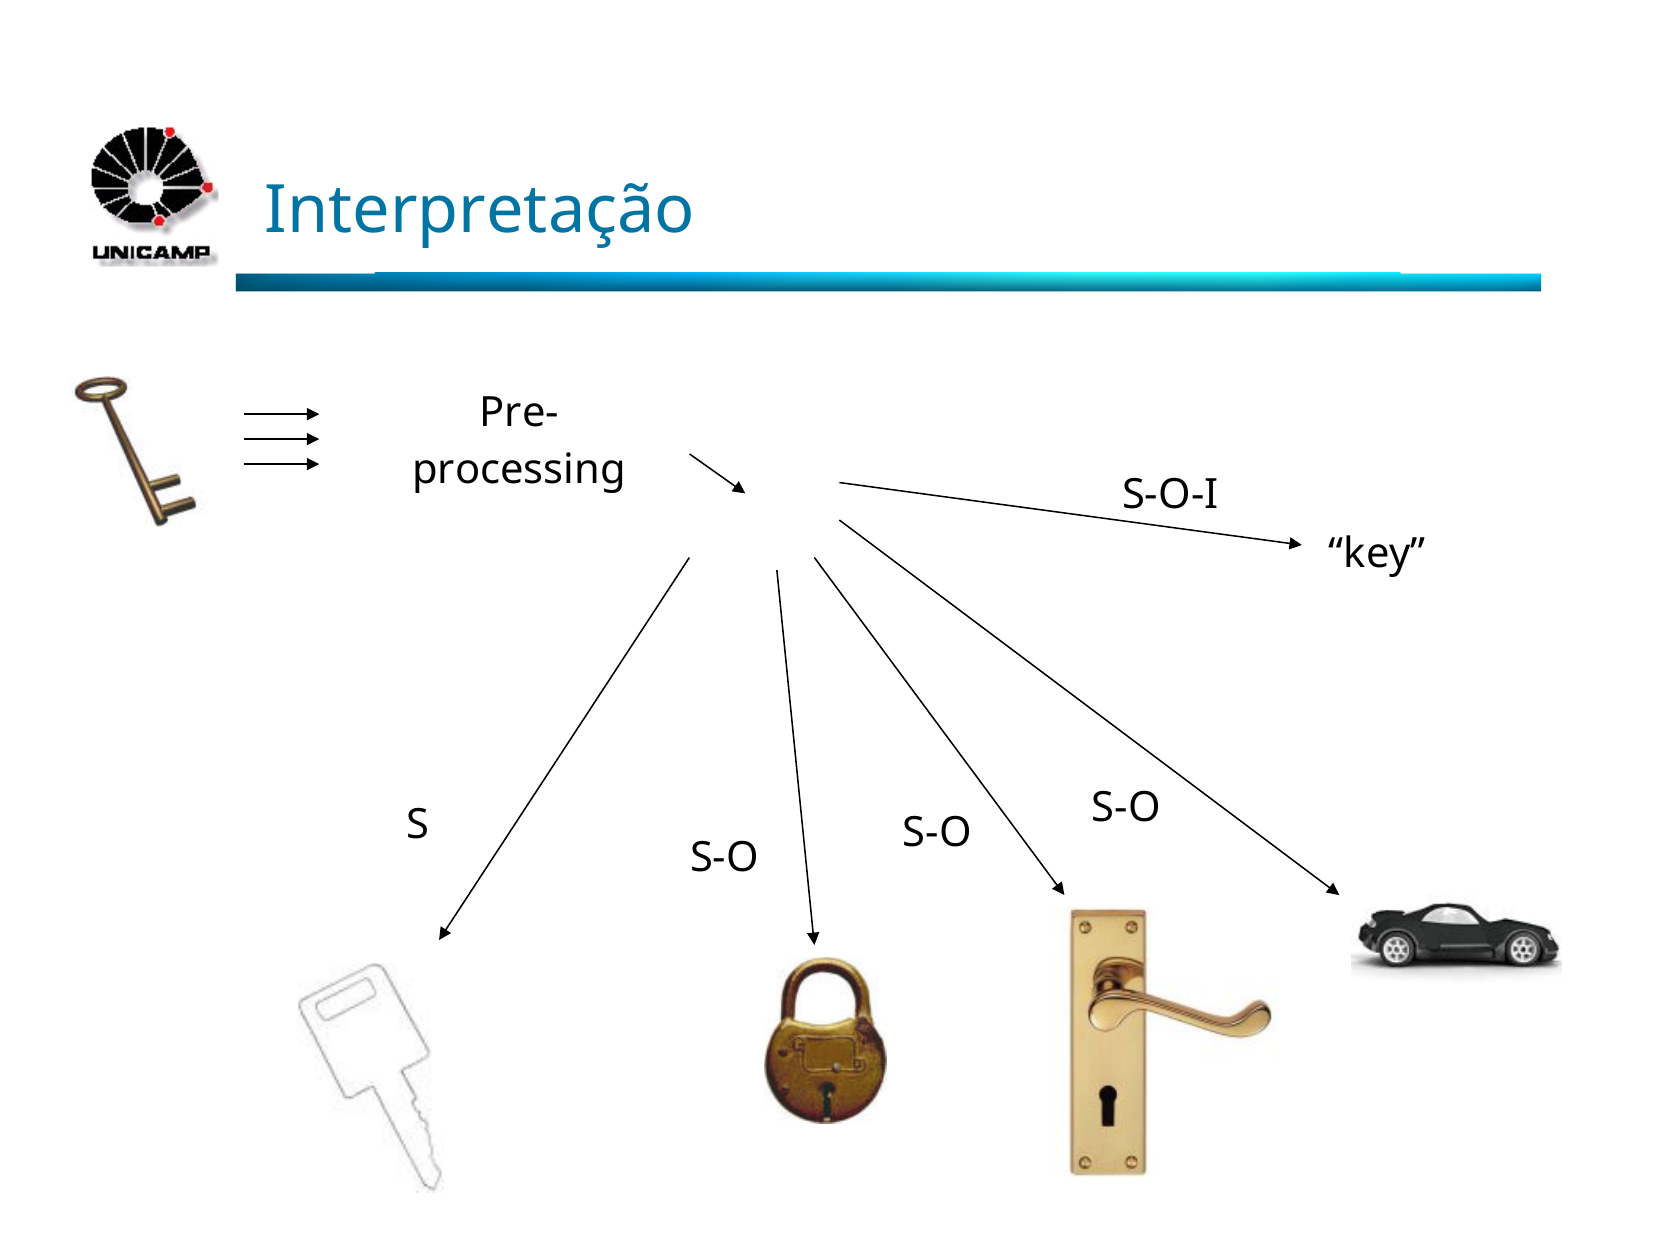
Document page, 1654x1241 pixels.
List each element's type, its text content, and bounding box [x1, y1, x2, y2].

picture [1351, 857, 1562, 1016]
picture [125, 272, 1654, 295]
picture [764, 957, 887, 1124]
text_box Pre-processing [369, 401, 670, 477]
text_box S-O [675, 819, 786, 892]
text_box “key” [1314, 515, 1457, 588]
picture [19, 364, 229, 530]
picture [297, 963, 444, 1193]
title Interpretação [264, 42, 1534, 250]
text_box S-O-I [1107, 455, 1254, 529]
text_box S-O [888, 794, 998, 867]
text_box S [391, 786, 451, 859]
text_box S-O [1076, 769, 1187, 842]
picture [1051, 907, 1287, 1177]
